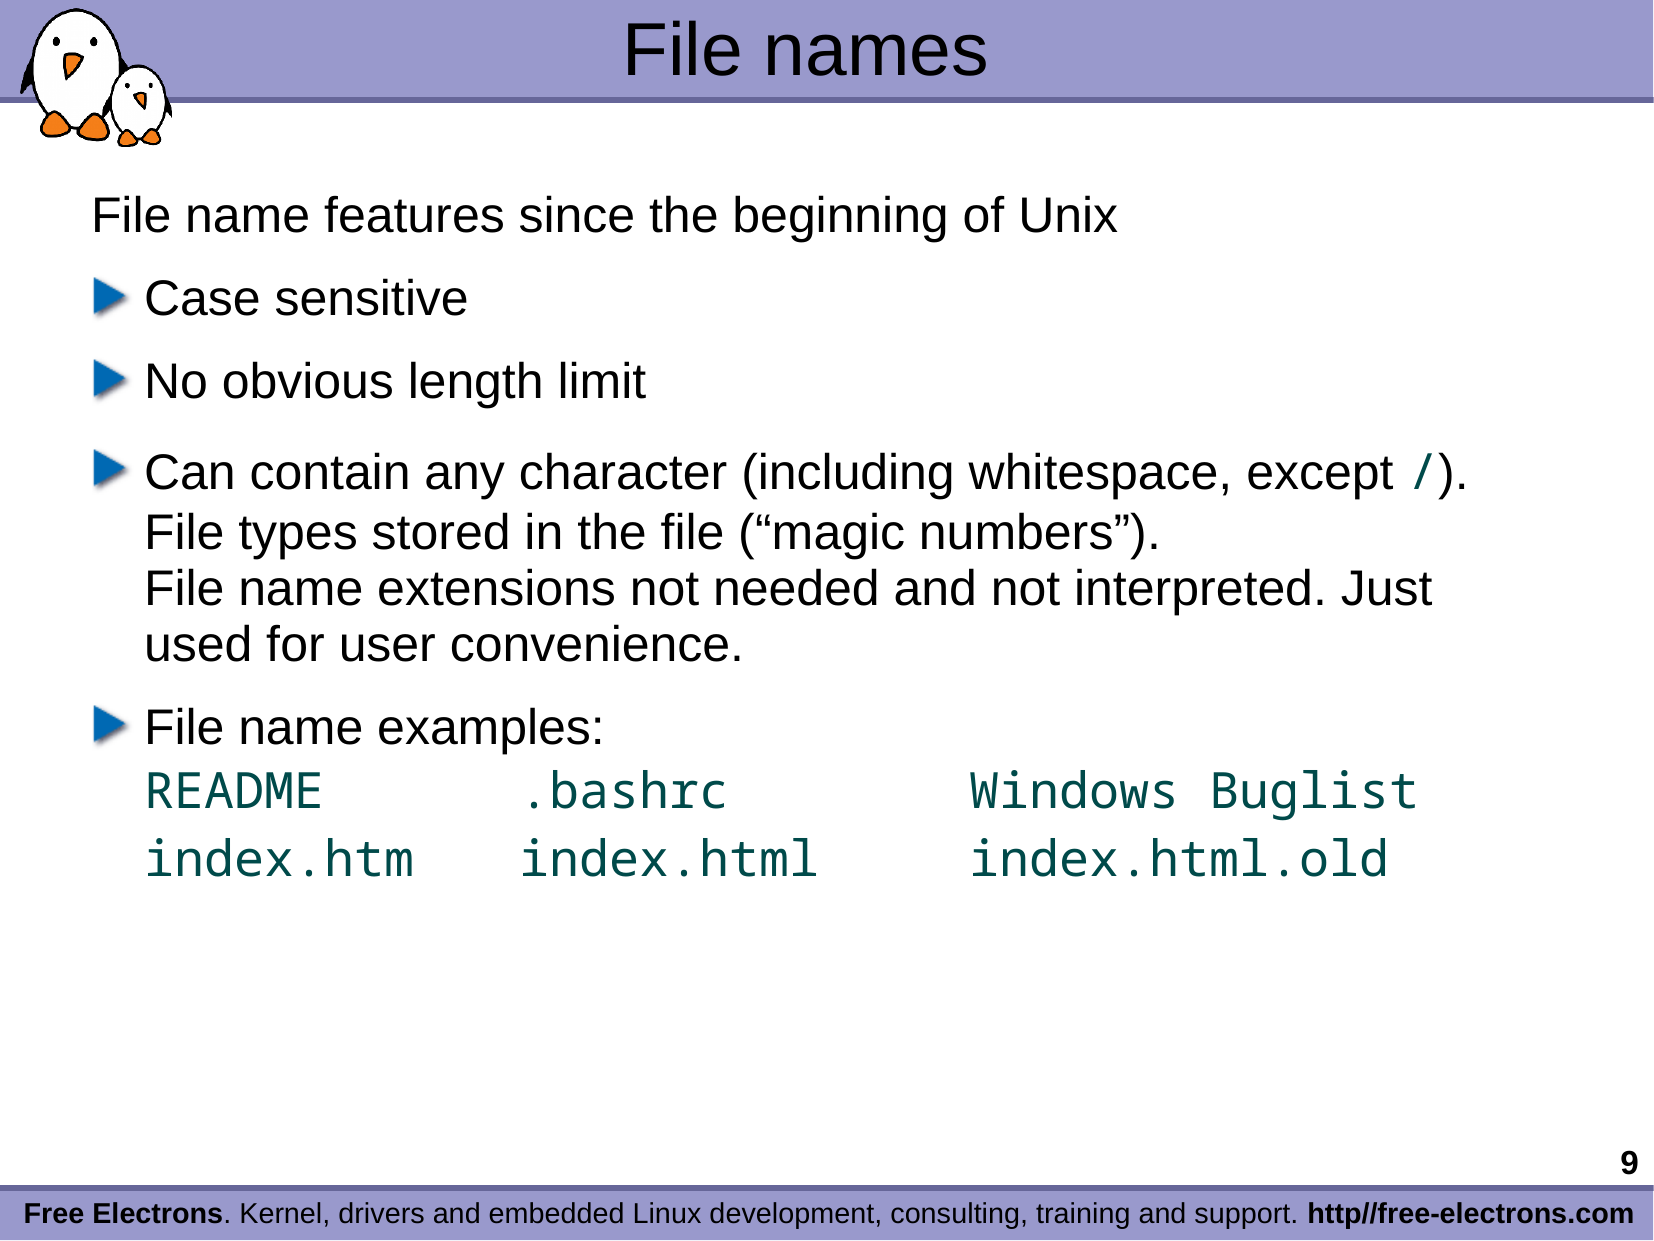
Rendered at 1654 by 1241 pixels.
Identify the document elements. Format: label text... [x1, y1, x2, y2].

title File names [60, 0, 1551, 100]
picture [20, 8, 172, 147]
list File name features since the beginning of Unix Case sensitive No obvious length limit Can contain any character (including whitespace, except /). File types stored in the file (“magic numbers”). File name extensions not needed and not interpreted. Just used for user convenience. File name examples: README .bashrc Windows Buglist index.htm index.html index.html.old [73, 187, 1486, 1055]
